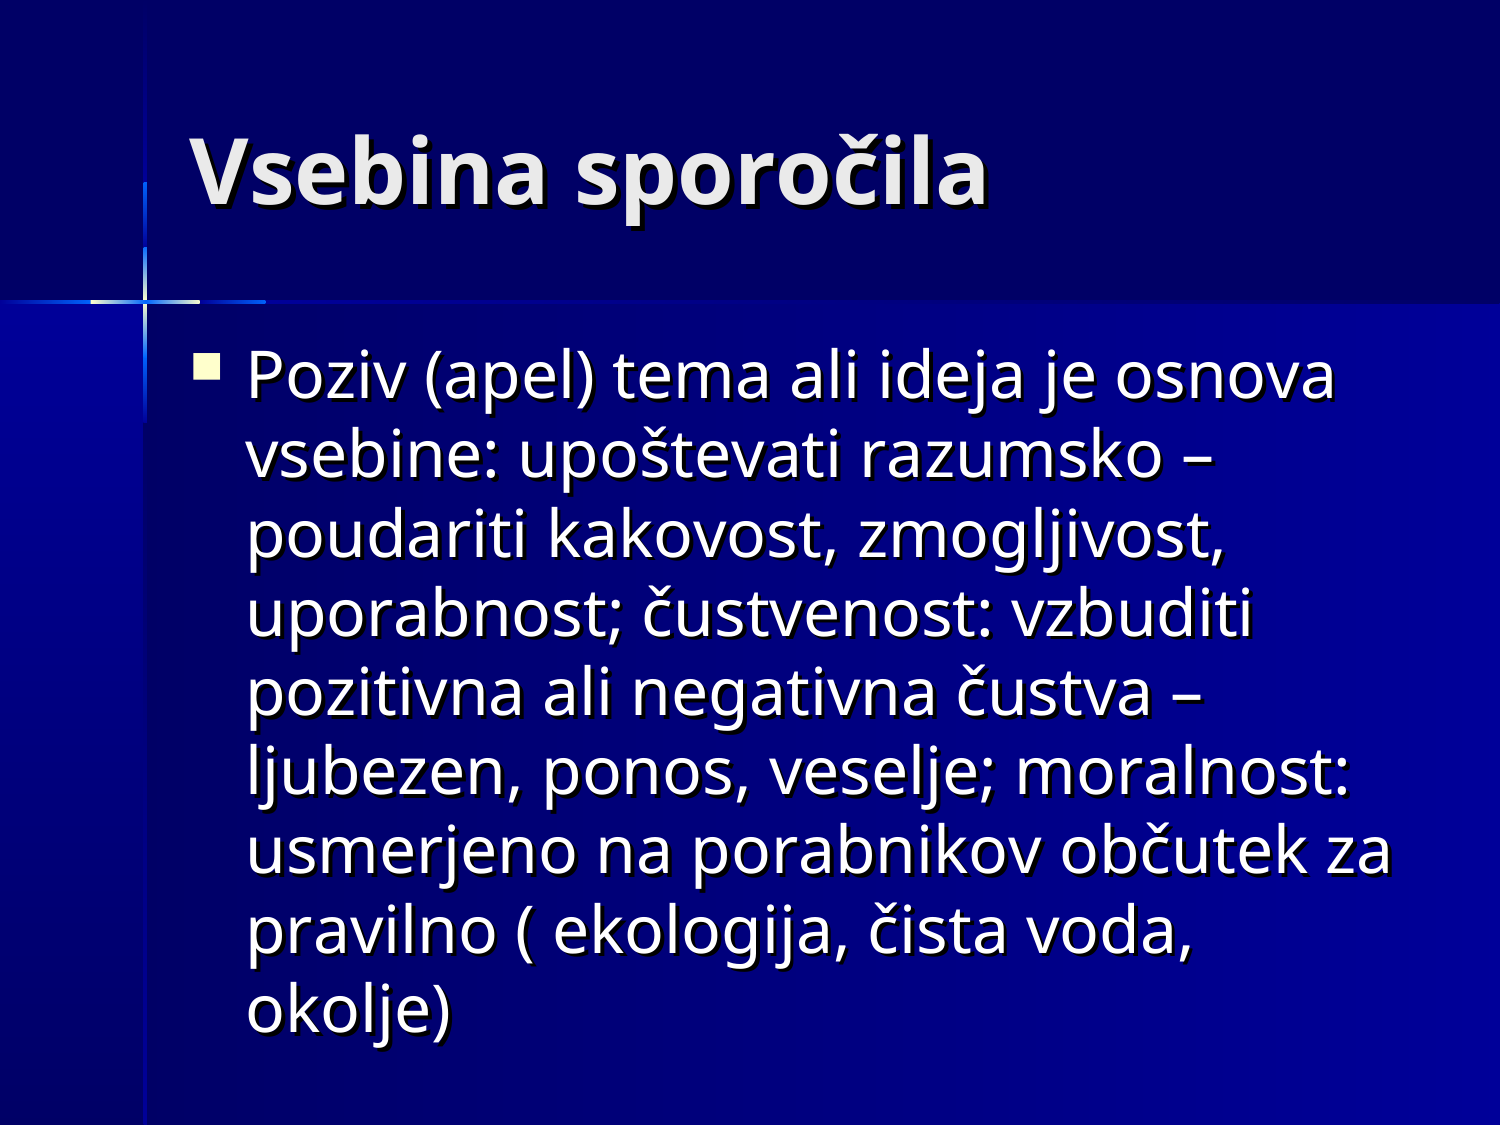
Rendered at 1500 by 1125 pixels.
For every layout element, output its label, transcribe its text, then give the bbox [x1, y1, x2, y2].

list Poziv (apel) tema ali ideja je osnova vsebine: upoštevati razumsko – poudariti kakovost, zmogljivost, uporabnost; čustvenost: vzbuditi pozitivna ali negativna čustva – ljubezen, ponos, veselje; moralnost: usmerjeno na porabnikov občutek za pravilno ( ekologija, čista voda, okolje) [174, 324, 1413, 1001]
title Vsebina sporočila [174, 49, 1413, 285]
